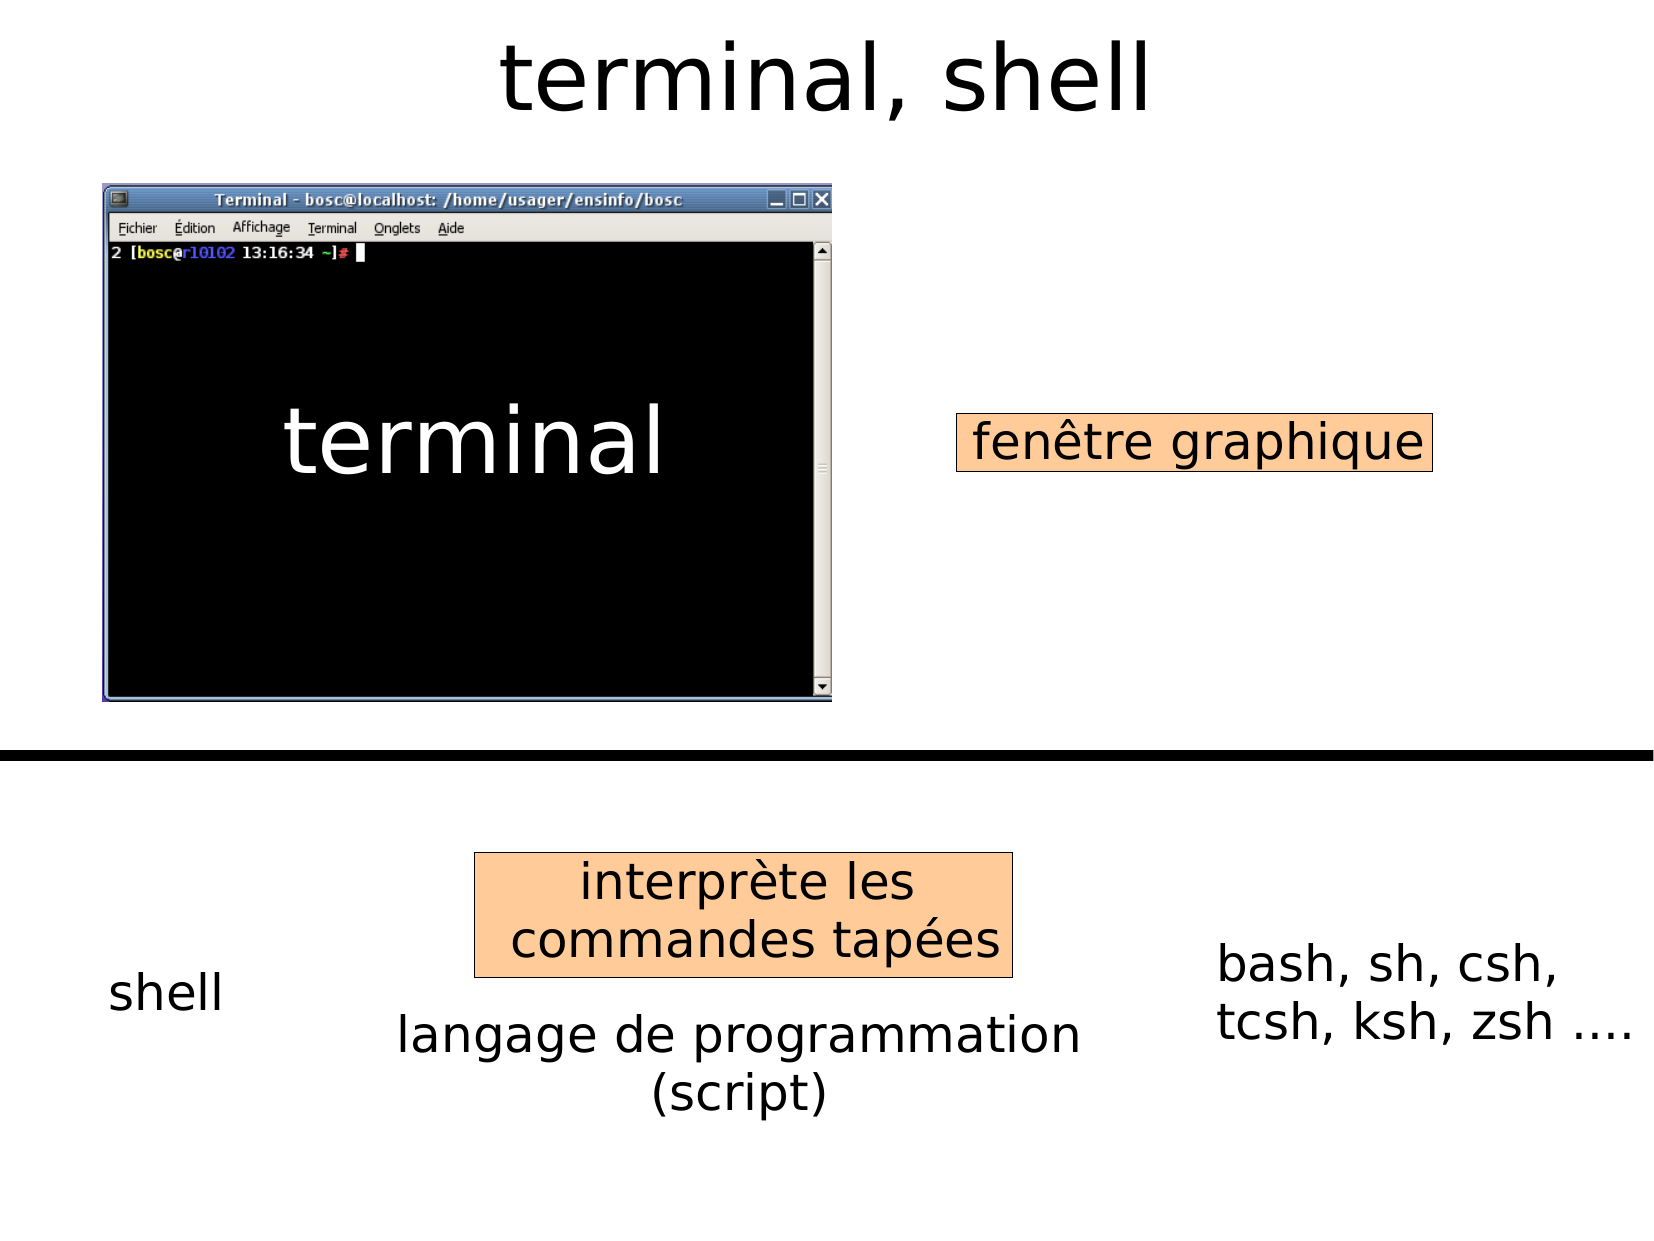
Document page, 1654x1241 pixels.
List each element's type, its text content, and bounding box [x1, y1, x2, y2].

text_box fenêtre graphique [972, 413, 1426, 472]
text_box langage de programmation (script) [396, 1005, 1083, 1123]
text_box [956, 413, 972, 472]
text_box interprète les commandes tapées [509, 852, 1003, 970]
text_box bash, sh, csh, tcsh, ksh, zsh .... [1216, 934, 1636, 1052]
text_box terminal [282, 387, 668, 495]
picture [102, 183, 832, 702]
text_box shell [108, 963, 226, 1023]
title terminal, shell [136, 17, 1518, 140]
text_box [474, 852, 1013, 978]
text_box [1426, 413, 1433, 472]
